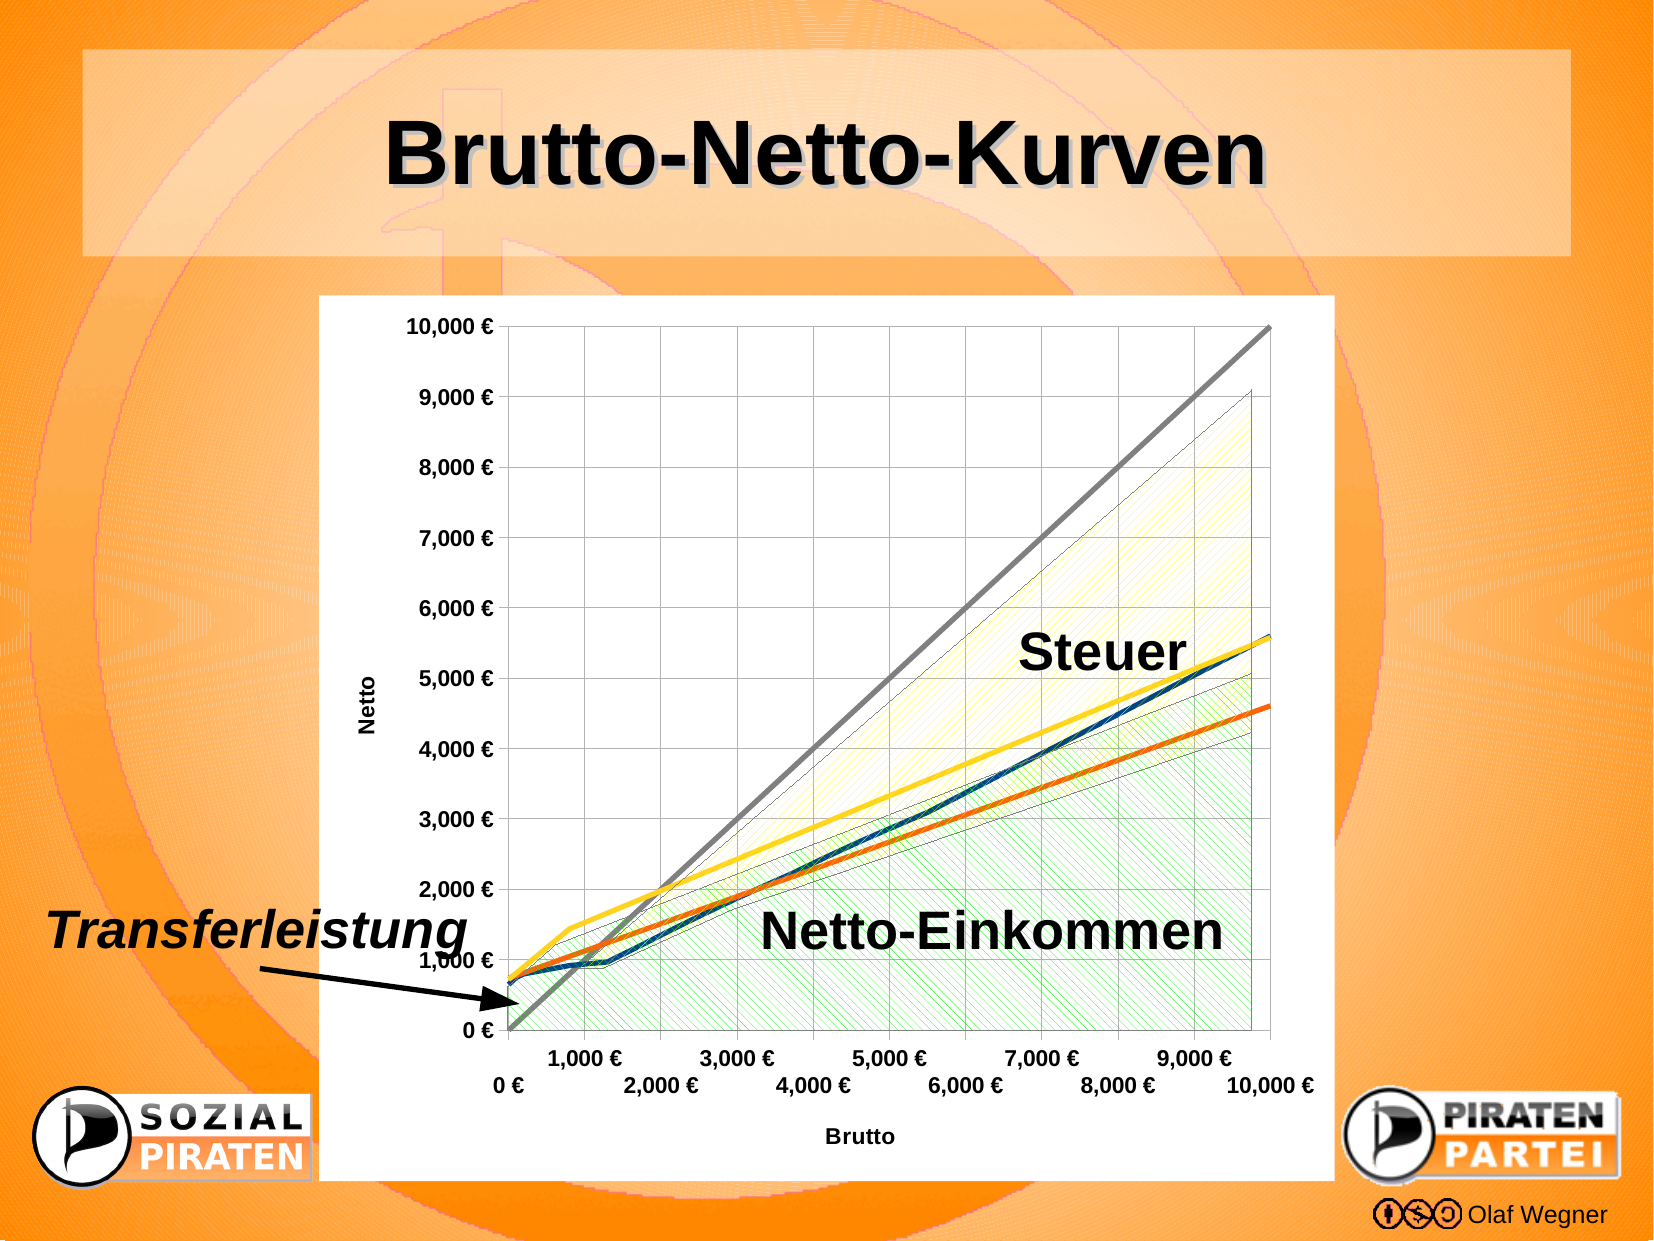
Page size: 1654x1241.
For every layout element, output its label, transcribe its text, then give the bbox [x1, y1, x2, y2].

text_box Netto-Einkommen [745, 893, 1241, 969]
chart [319, 295, 1335, 1182]
text_box Olaf Wegner [1452, 1193, 1623, 1237]
text_box [507, 389, 1252, 1031]
picture [284, 968, 319, 973]
text_box Steuer [1003, 614, 1203, 690]
title Brutto-Netto-Kurven [82, 49, 1571, 257]
text_box Transferleistung [29, 892, 484, 968]
picture [29, 0, 1623, 1241]
